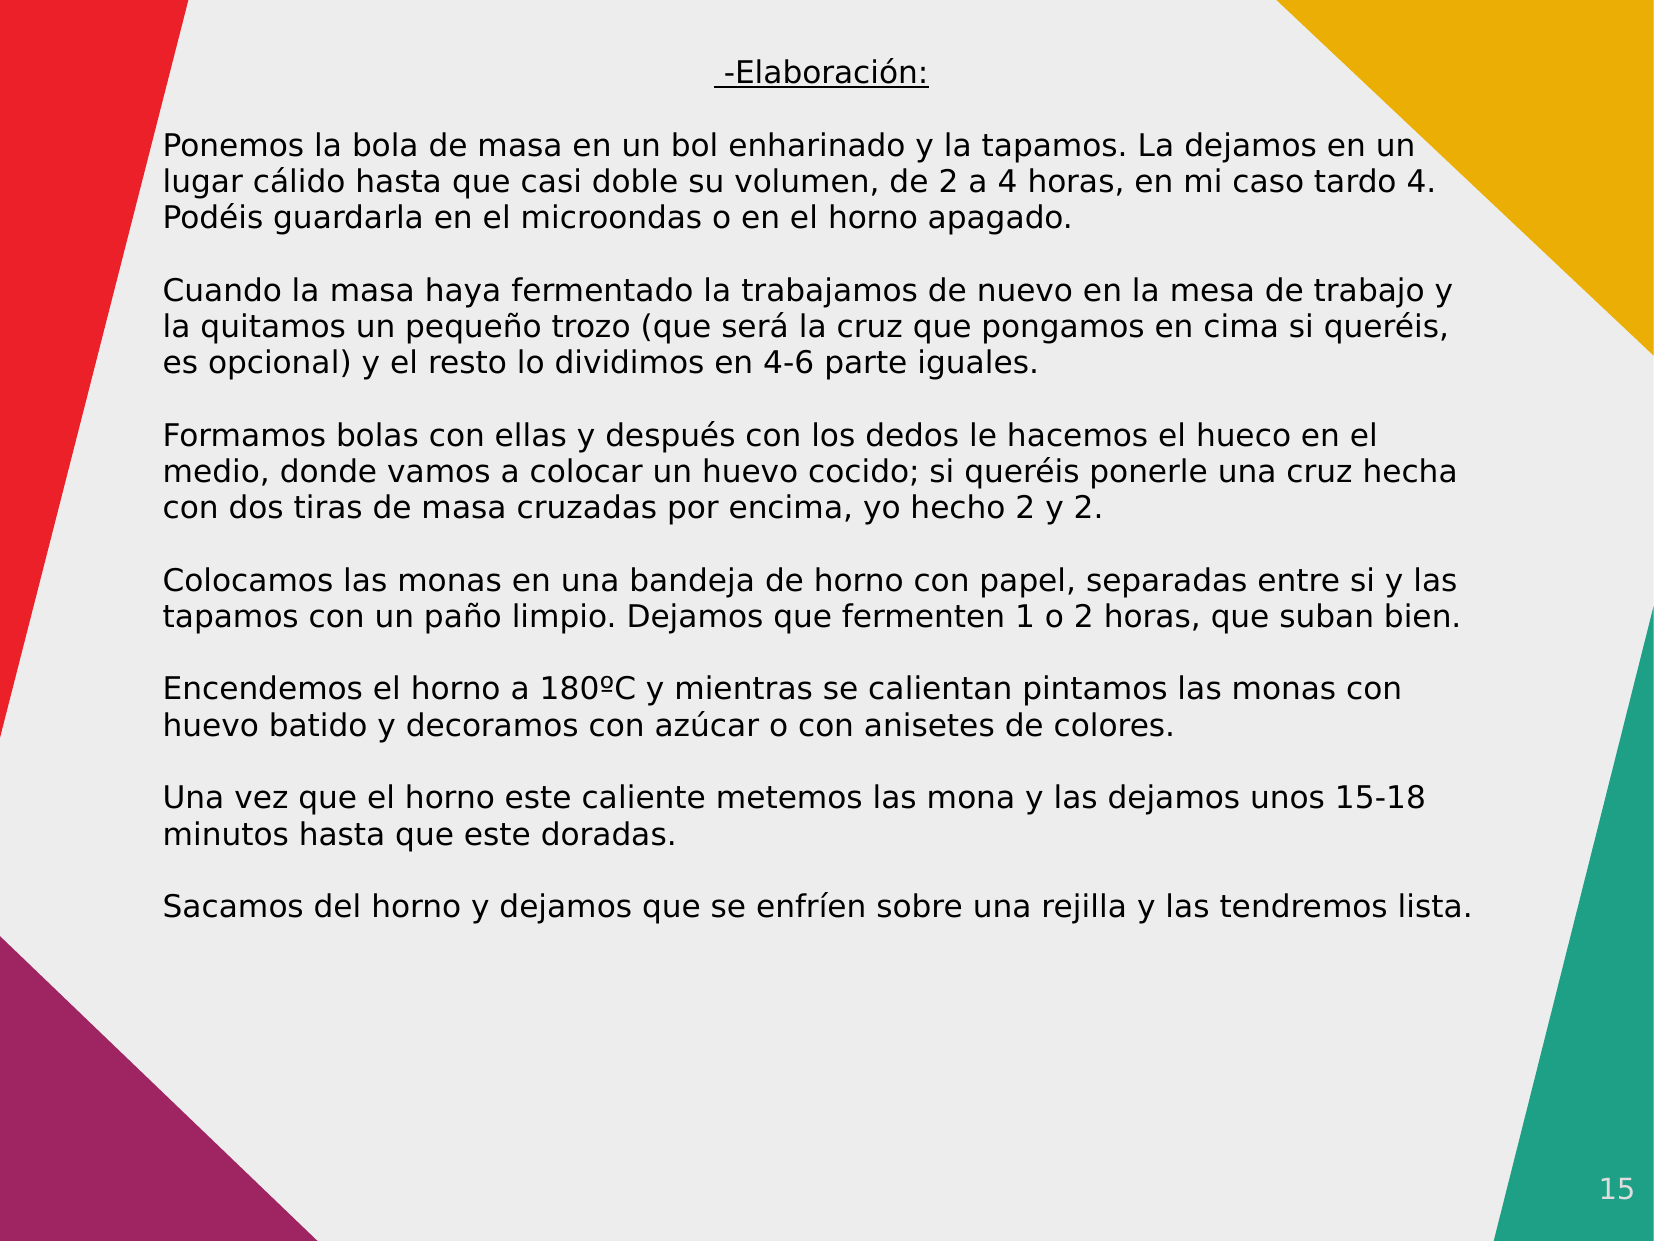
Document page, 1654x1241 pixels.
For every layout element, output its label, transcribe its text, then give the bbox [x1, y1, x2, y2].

text_box -Elaboración: Ponemos la bola de masa en un bol enharinado y la tapamos. La dejamos en un lugar cálido hasta que casi doble su volumen, de 2 a 4 horas, en mi caso tardo 4. Podéis guardarla en el microondas o en el horno apagado. Cuando la masa haya fermentado la trabajamos de nuevo en la mesa de trabajo y la quitamos un pequeño trozo (que será la cruz que pongamos en cima si queréis, es opcional) y el resto lo dividimos en 4-6 parte iguales. Formamos bolas con ellas y después con los dedos le hacemos el hueco en el medio, donde vamos a colocar un huevo cocido; si queréis ponerle una cruz hecha con dos tiras de masa cruzadas por encima, yo hecho 2 y 2. Colocamos las monas en una bandeja de horno con papel, separadas entre si y las tapamos con un paño limpio. Dejamos que fermenten 1 o 2 horas, que suban bien. Encendemos el horno a 180ºC y mientras se calientan pintamos las monas con huevo batido y decoramos con azúcar o con anisetes de colores. Una vez que el horno este caliente metemos las mona y las dejamos unos 15-18 minutos hasta que este doradas. Sacamos del horno y dejamos que se enfríen sobre una rejilla y las tendremos lista. [147, 47, 1495, 933]
